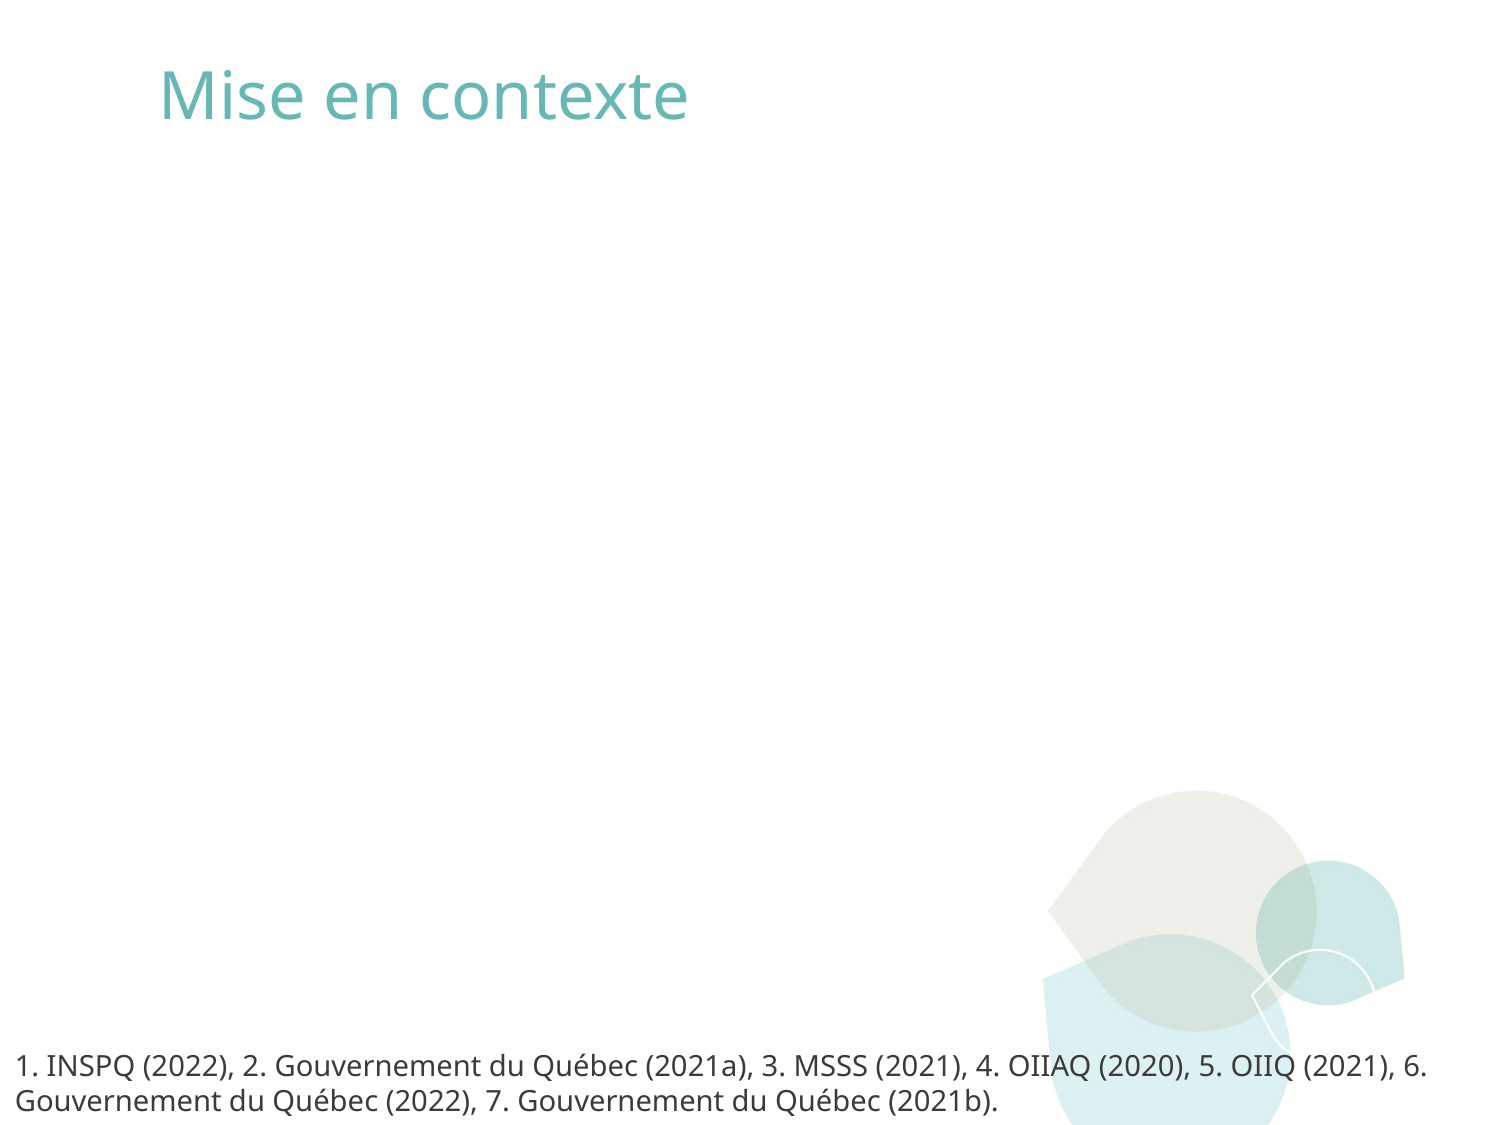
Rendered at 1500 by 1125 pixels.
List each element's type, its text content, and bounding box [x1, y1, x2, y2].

text_box 1. INSPQ (2022), 2. Gouvernement du Québec (2021a), 3. MSSS (2021), 4. OIIAQ (2020), 5. OIIQ (2021), 6. Gouvernement du Québec (2022), 7. Gouvernement du Québec (2021b). [0, 1040, 1500, 1125]
title Mise en contexte [144, 45, 1447, 197]
picture [0, 1, 1500, 1040]
